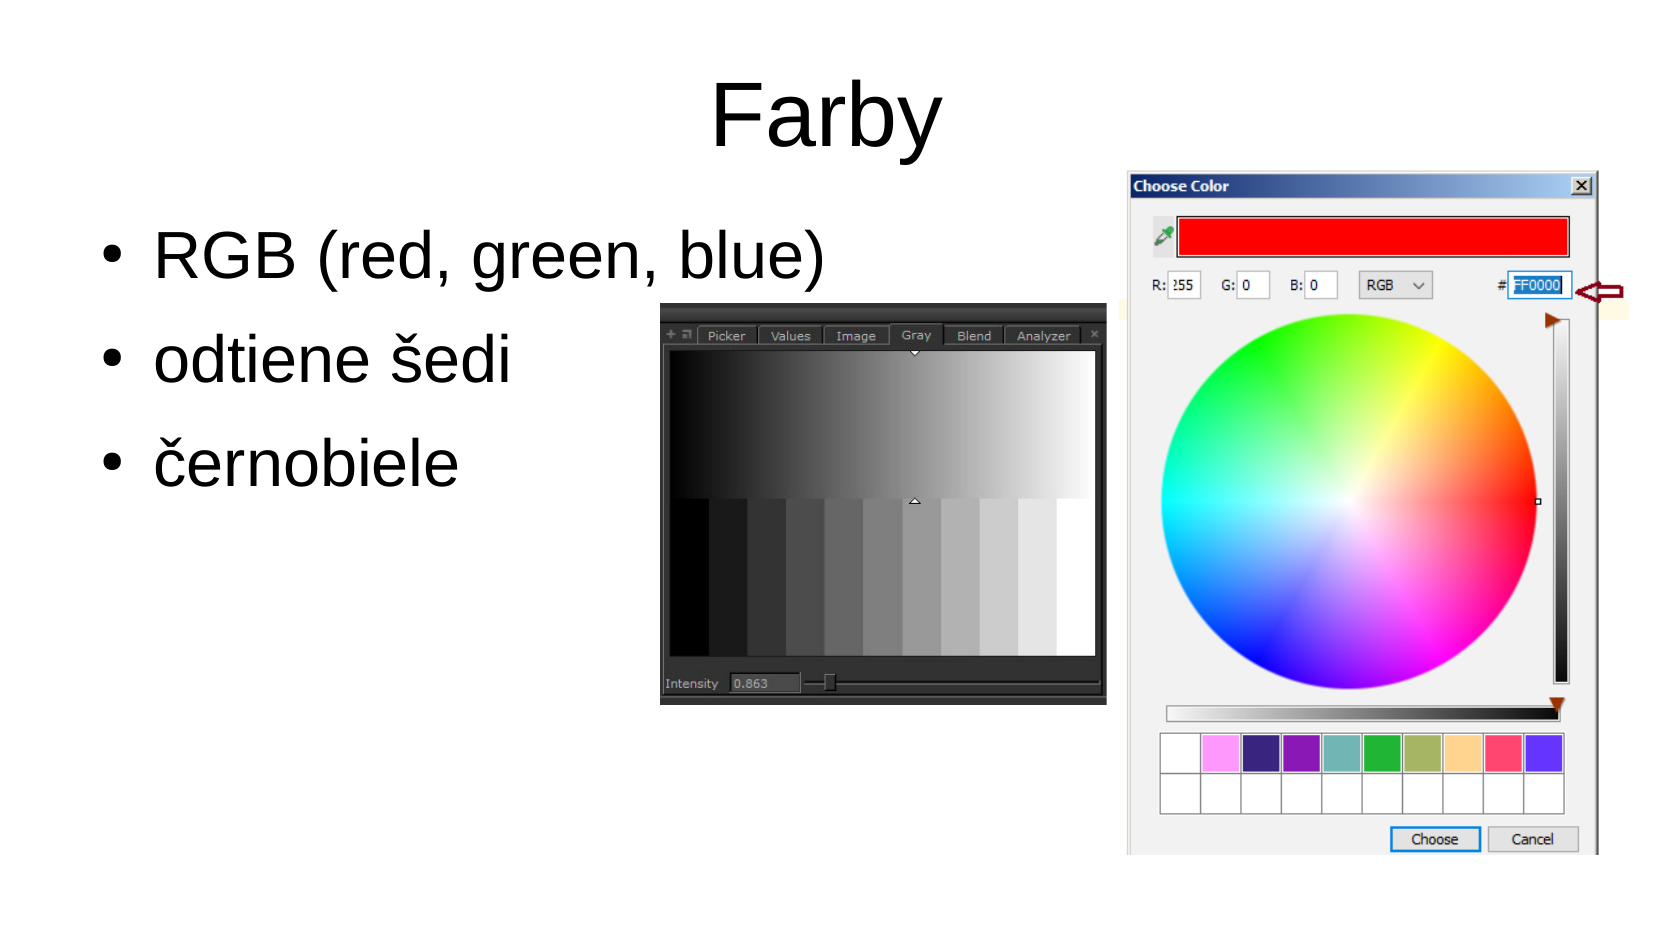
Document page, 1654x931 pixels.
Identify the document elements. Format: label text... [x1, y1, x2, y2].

list RGB (red, green, blue) odtiene šedi černobiele [82, 217, 1118, 758]
title Farby [82, 37, 1571, 193]
picture [1118, 168, 1629, 856]
picture [660, 303, 1107, 706]
